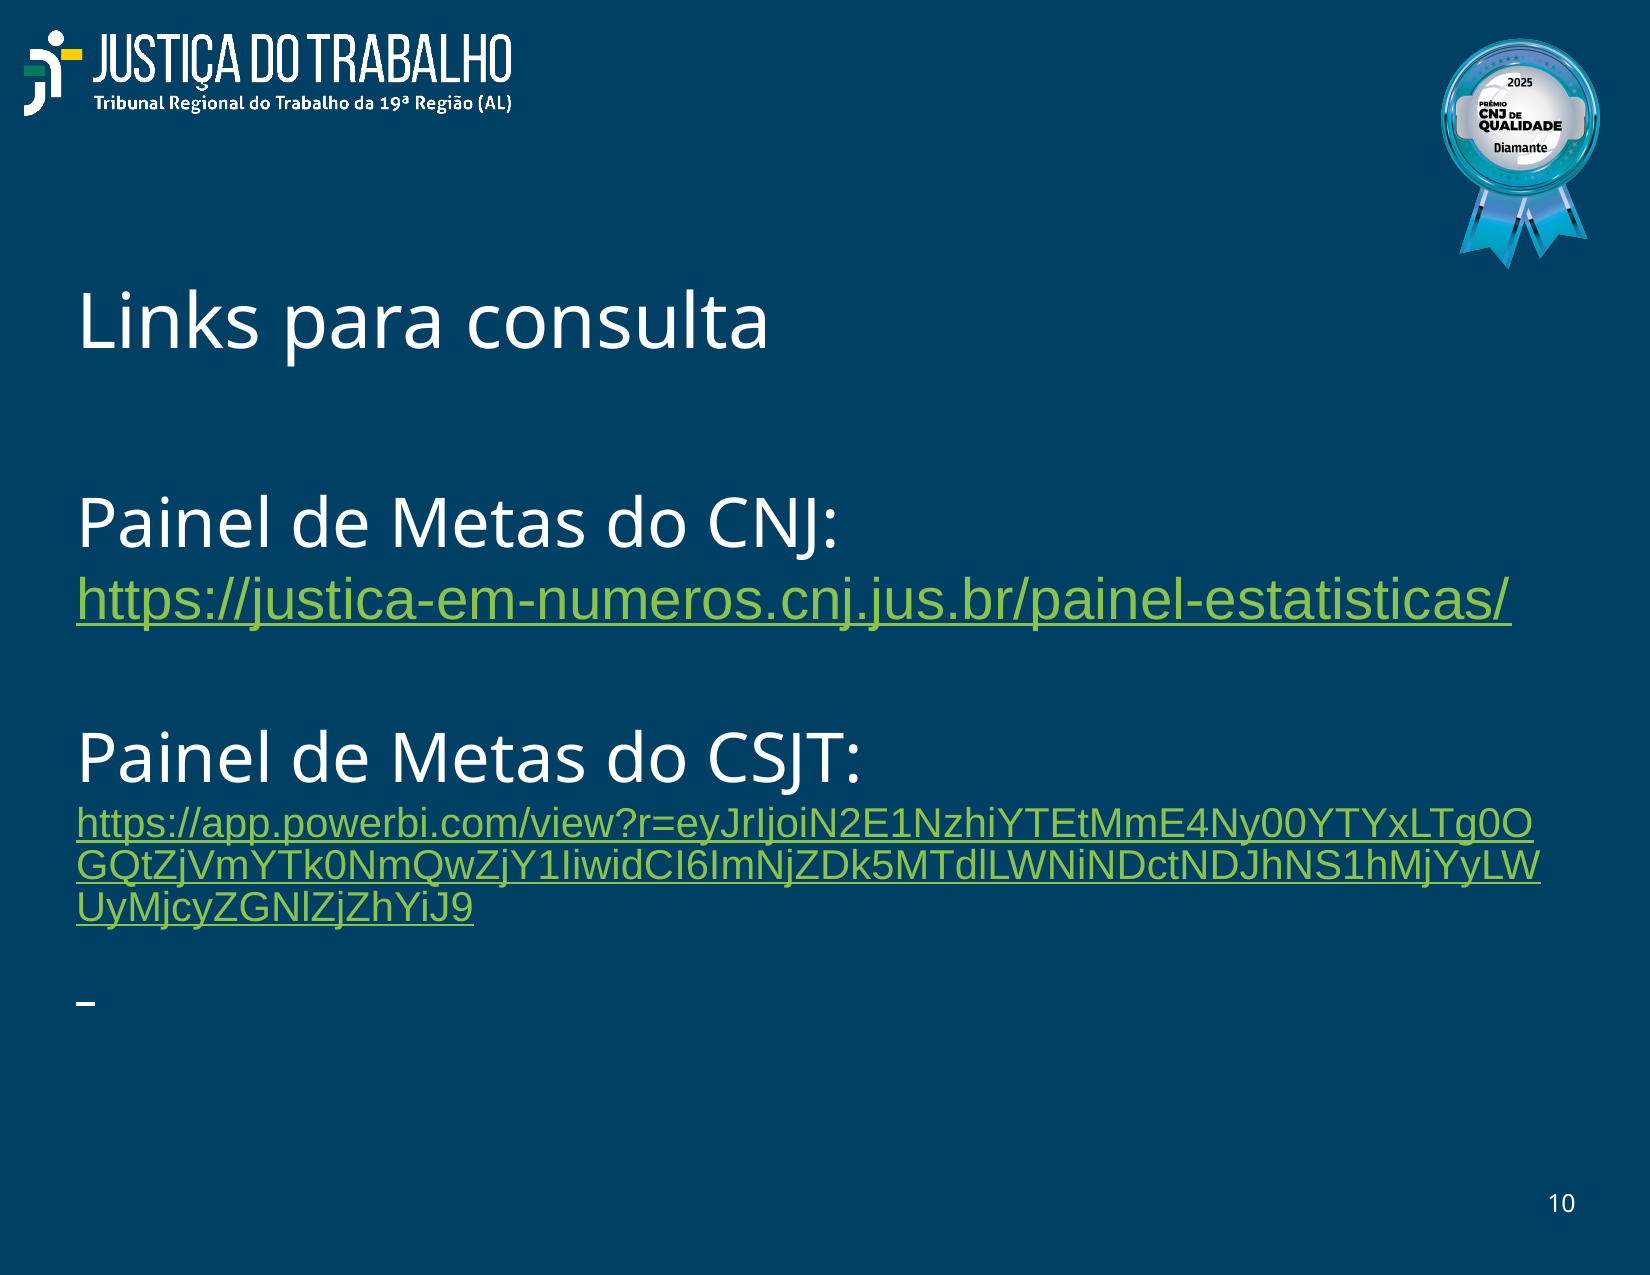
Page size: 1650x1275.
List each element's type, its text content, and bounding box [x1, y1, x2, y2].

picture [1440, 37, 1601, 271]
title Links para consulta Painel de Metas do CNJ: https://justica-em-numeros.cnj.jus.br/painel-estatisticas/ Painel de Metas do CSJT: https://app.powerbi.com/view?r=eyJrIjoiN2E1NzhiYTEtMmE4Ny00YTYxLTg0OGQtZjVmYTk0NmQwZjY1IiwidCI6ImNjZDk5MTdlLWNiNDctNDJhNS1hMjYyLWUyMjcyZGNlZjZhYiJ9 [57, 403, 1570, 968]
picture [24, 30, 511, 116]
